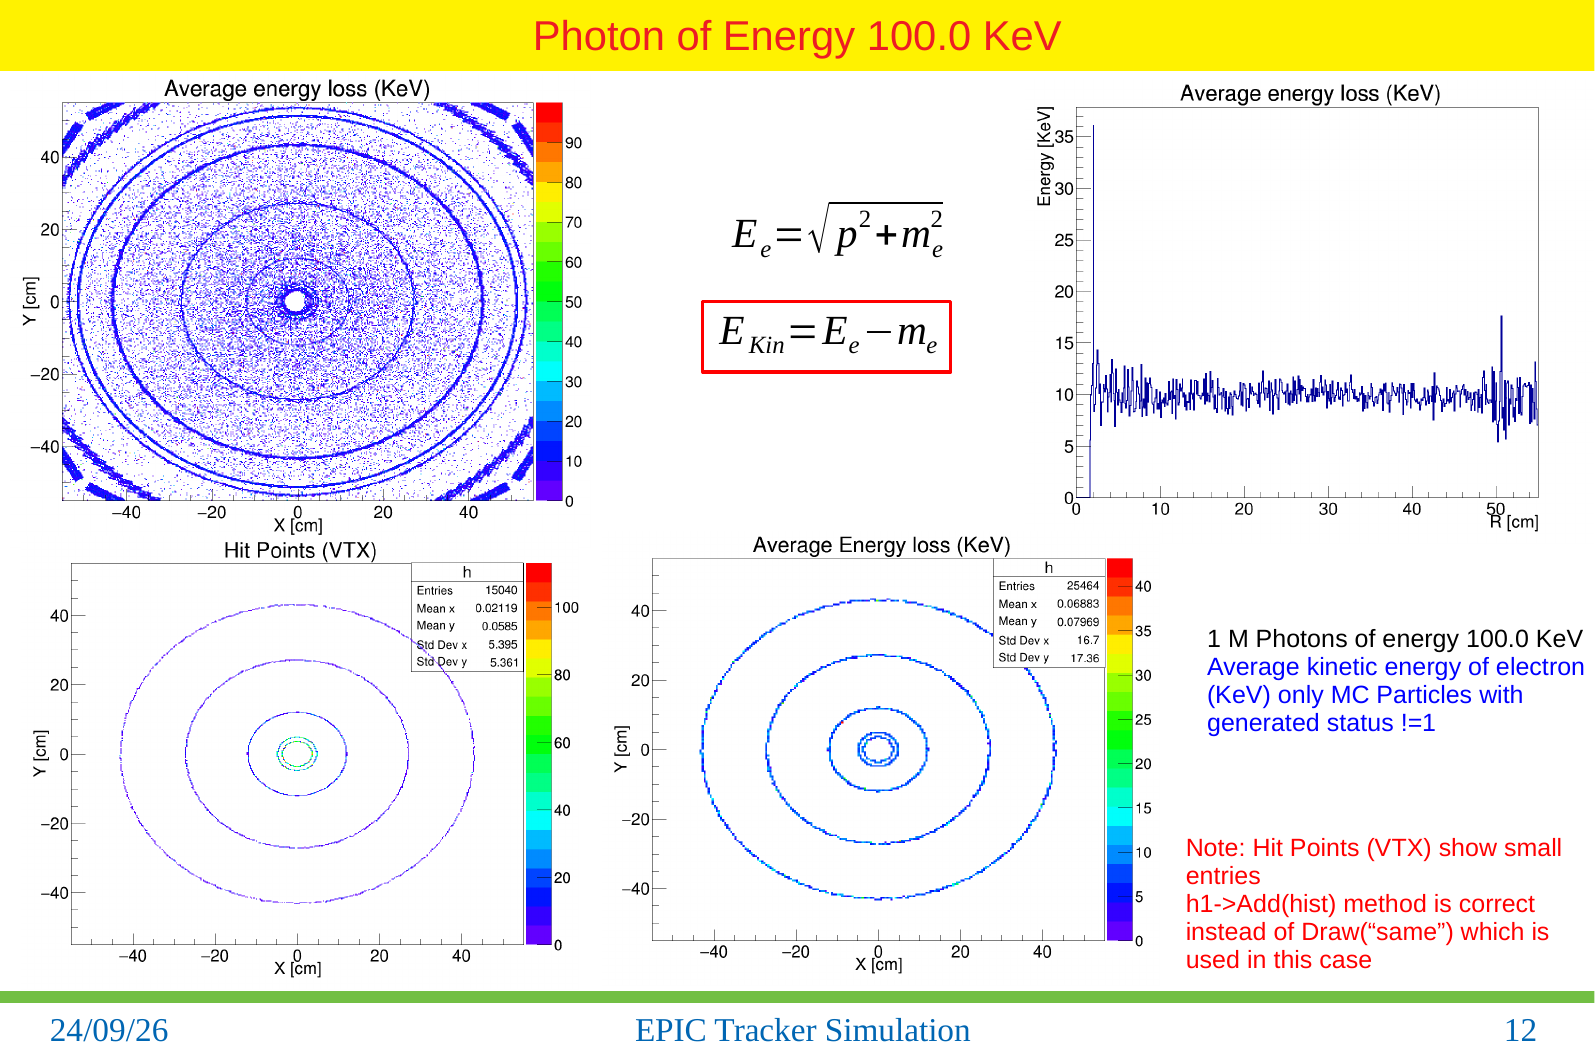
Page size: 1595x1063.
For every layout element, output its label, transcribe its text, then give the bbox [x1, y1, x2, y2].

picture [602, 79, 1595, 986]
title Photon of Energy 100.0 KeV [0, 0, 1595, 71]
chart [724, 200, 950, 263]
text_box 1 M Photons of energy 100.0 KeV Average kinetic energy of electron (KeV) only MC Particles with generated status !=1 [1192, 617, 1595, 745]
picture [10, 74, 591, 990]
chart [711, 307, 945, 359]
text_box Note: Hit Points (VTX) show small entries h1->Add(hist) method is correct instead of Draw(“same”) which is used in this case [1171, 826, 1595, 1010]
